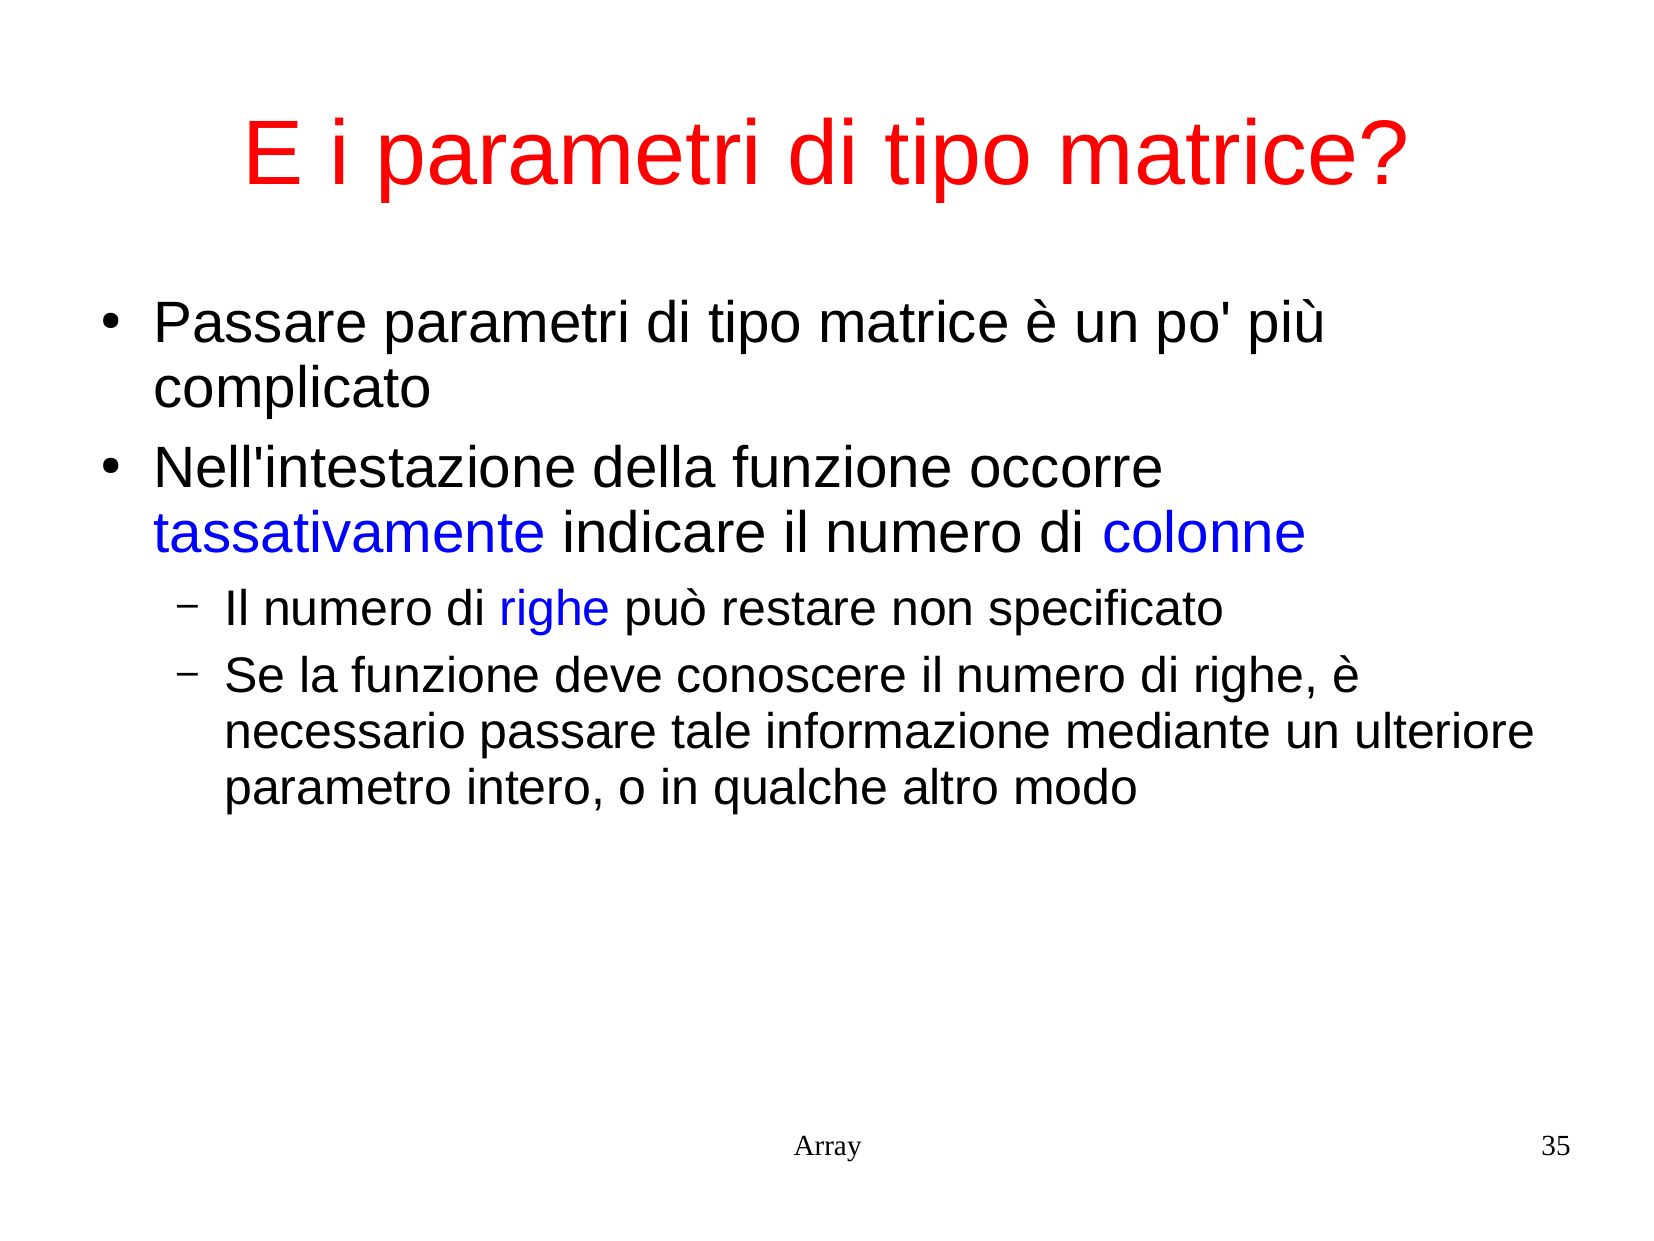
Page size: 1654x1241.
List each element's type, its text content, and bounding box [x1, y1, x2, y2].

title E i parametri di tipo matrice? [82, 49, 1571, 257]
list Passare parametri di tipo matrice è un po' più complicato Nell'intestazione della funzione occorre tassativamente indicare il numero di colonne Il numero di righe può restare non specificato Se la funzione deve conoscere il numero di righe, è necessario passare tale informazione mediante un ulteriore parametro intero, o in qualche altro modo [82, 290, 1571, 1109]
